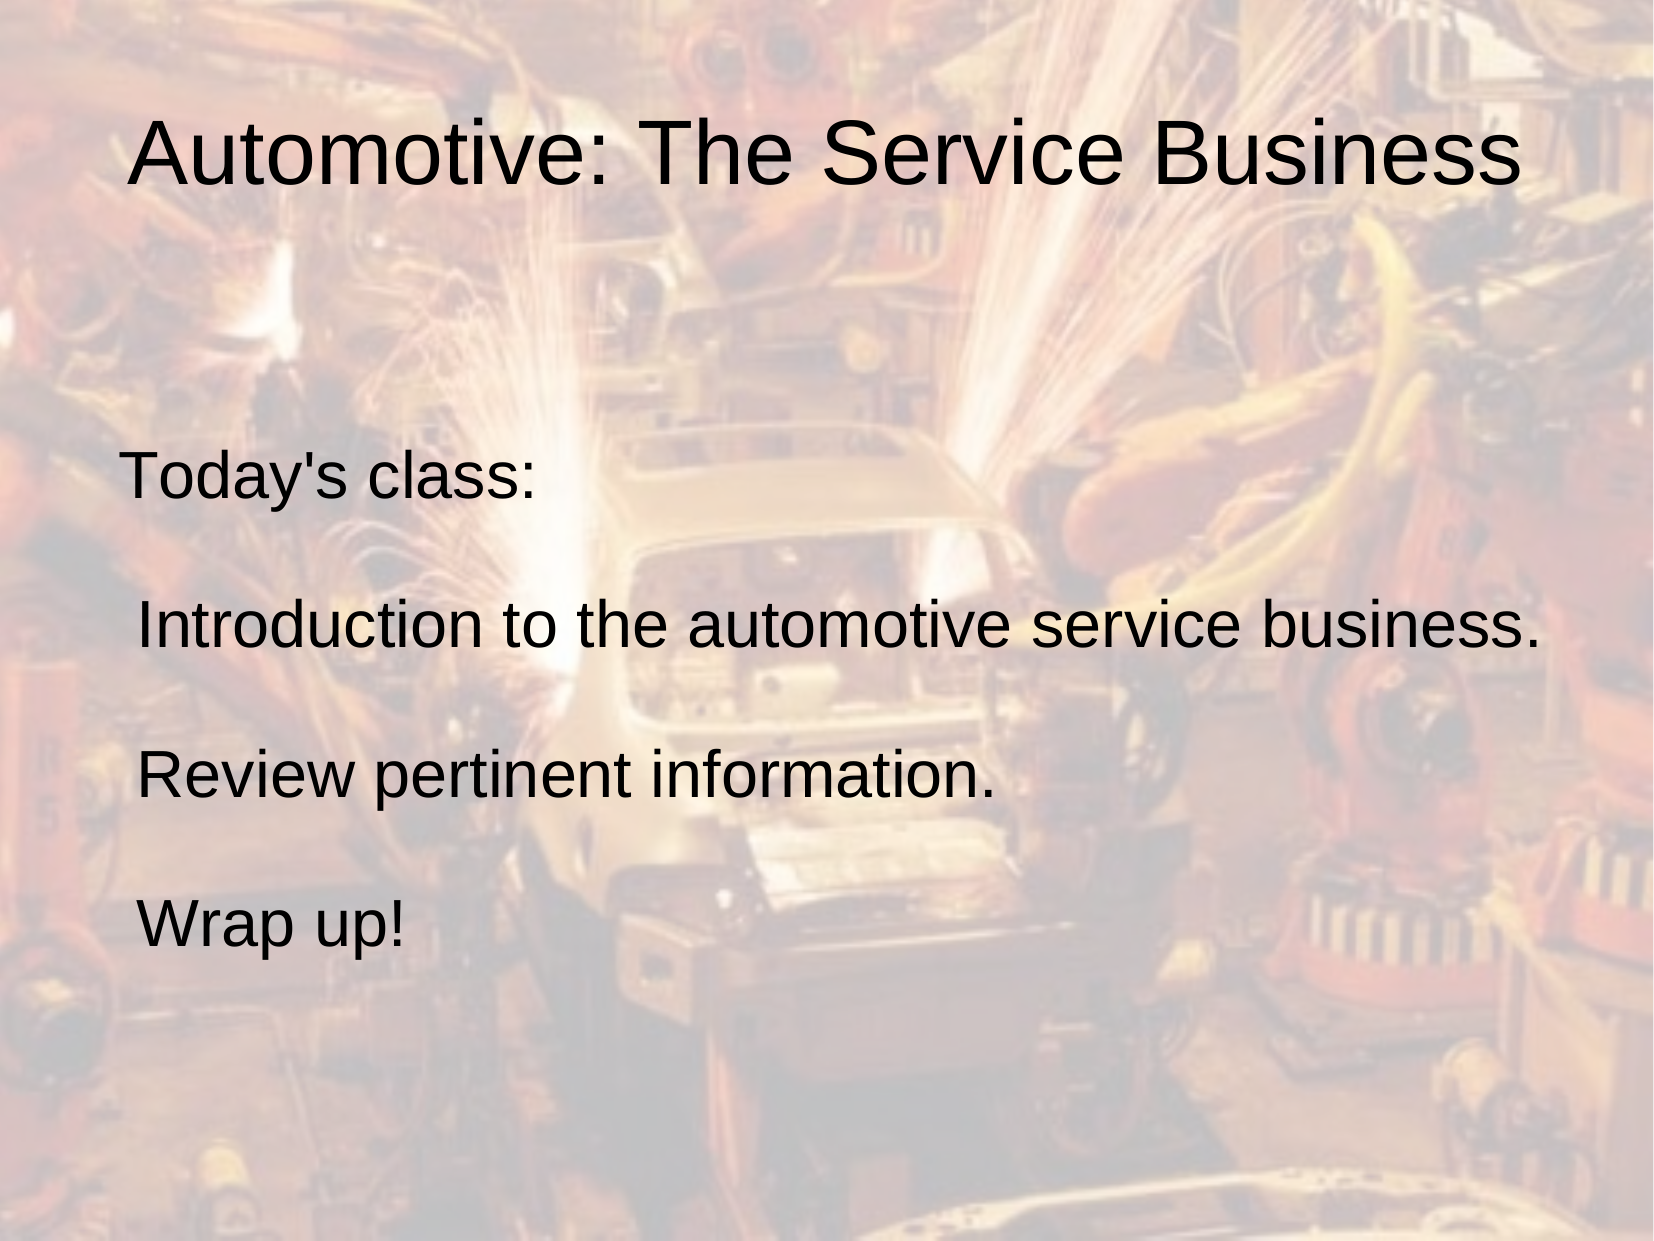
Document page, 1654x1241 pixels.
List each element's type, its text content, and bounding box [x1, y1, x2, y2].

picture [0, 0, 1654, 1241]
subtitle Today's class: Introduction to the automotive service business. Review pertinent information. Wrap up! [82, 297, 1571, 1102]
title Automotive: The Service Business [82, 49, 1571, 257]
